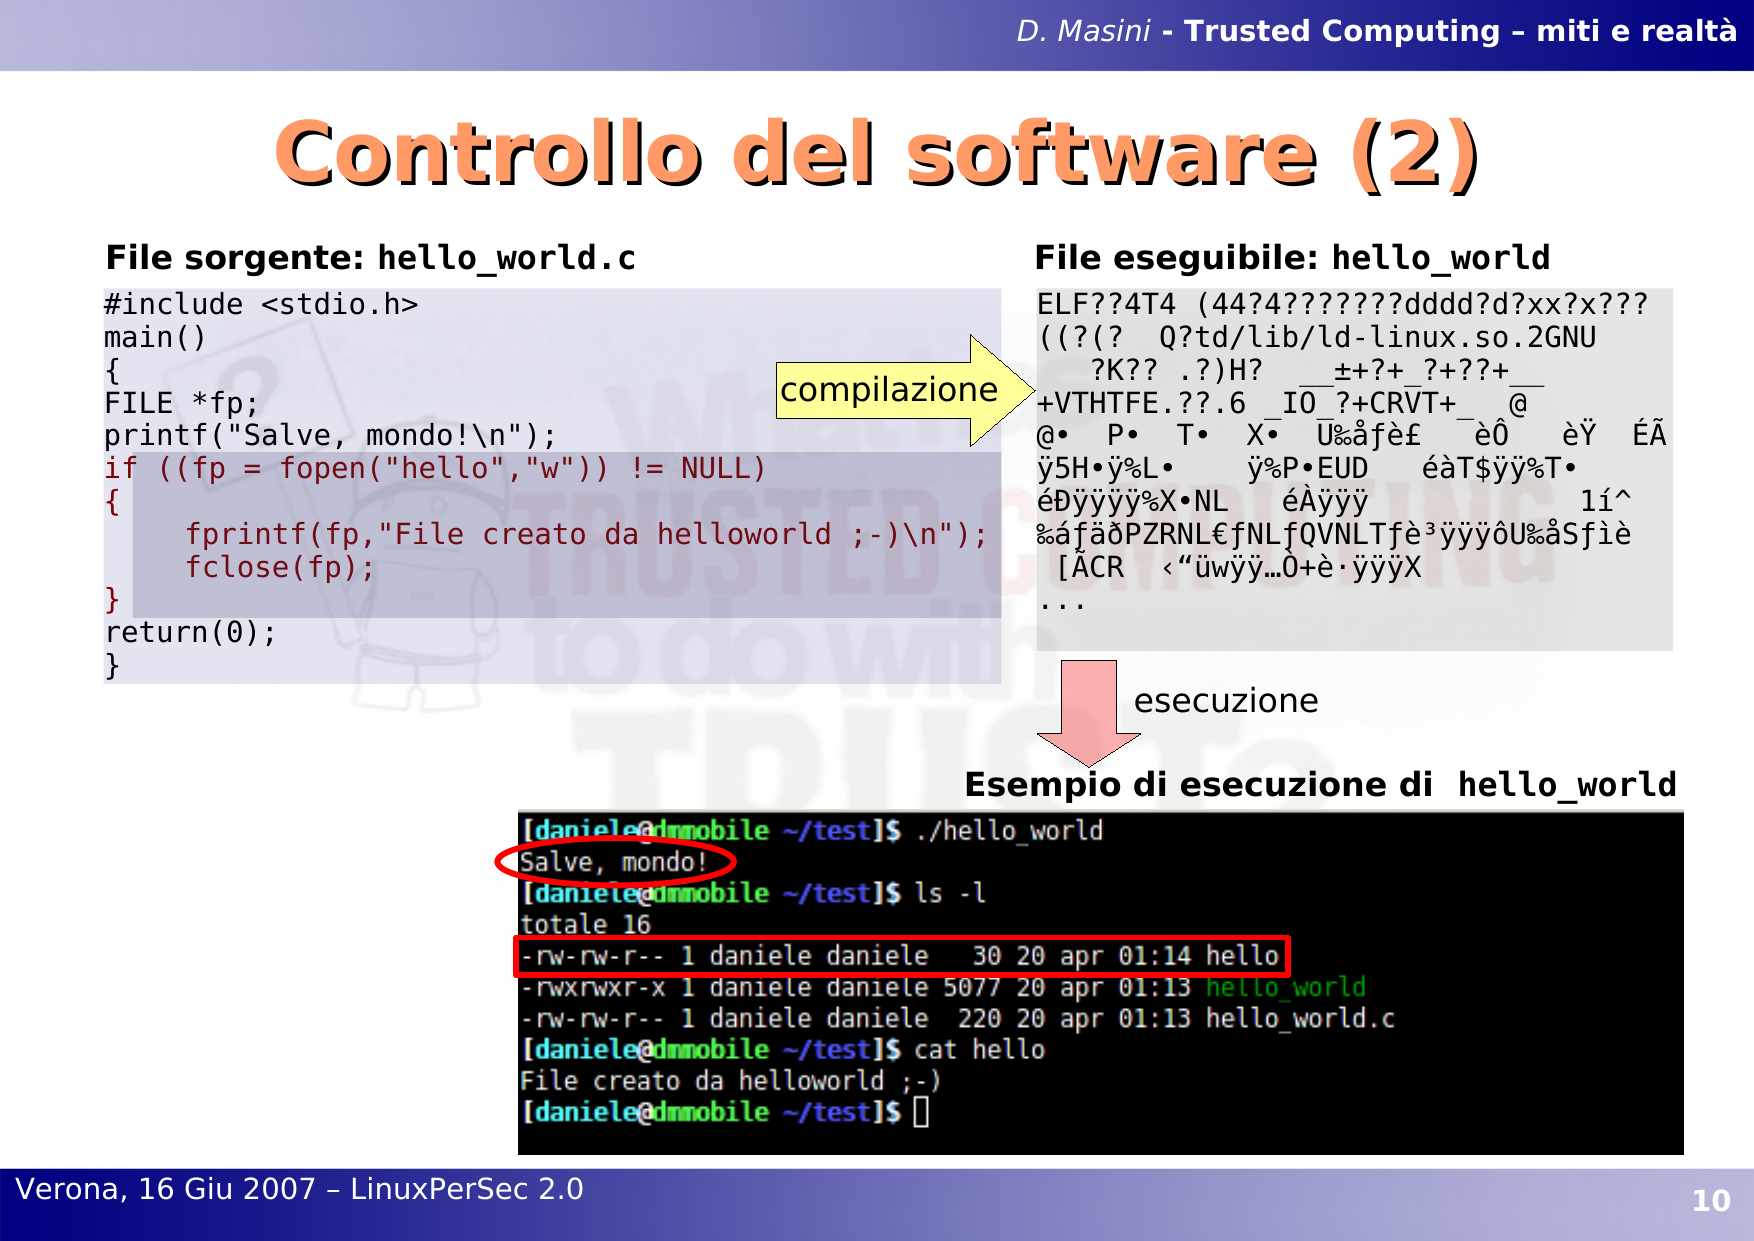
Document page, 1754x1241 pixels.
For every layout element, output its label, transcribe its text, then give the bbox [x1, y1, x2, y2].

text_box compilazione [776, 334, 1036, 447]
text_box File sorgente: hello_world.c [105, 239, 661, 279]
title Controllo del software (2) [87, 49, 1667, 257]
text_box Esempio di esecuzione di hello_world [769, 766, 1678, 806]
text_box ELF??4T4 (44?4???????dddd?d?xx?x???((?(? Q?td/lib/ld-linux.so.2GNU ?K?? .?)H? __±+?+_?+??+__ +VTHTFE.??.6 _IO_?+CRVT+_ @ @• P• T• X• U‰åƒè£ èÔ èŸ ÉÃ ÿ5H•ÿ%L• ÿ%P•EUD éàT$ÿÿ%T• éÐÿÿÿÿ%X•NL éÀÿÿÿ 1í^‰áƒäðPZRNL€ƒNLƒQVNLTƒè³ÿÿÿôU‰åSƒìè [ÃCR ‹“üwÿÿ…Ò+è·ÿÿÿX ... [1036, 288, 1673, 651]
text_box #include <stdio.h> main() { FILE *fp; printf("Salve, mondo!\n"); if ((fp = fopen("hello","w")) != NULL) { fprintf(fp,"File creato da helloworld ;-)\n"); fclose(fp); } return(0); } [103, 288, 1002, 684]
text_box [1037, 660, 1141, 768]
text_box esecuzione [1133, 682, 1336, 722]
text_box File eseguibile: hello_world [1033, 239, 1589, 279]
text_box [132, 452, 1002, 618]
picture [0, 0, 1754, 1241]
